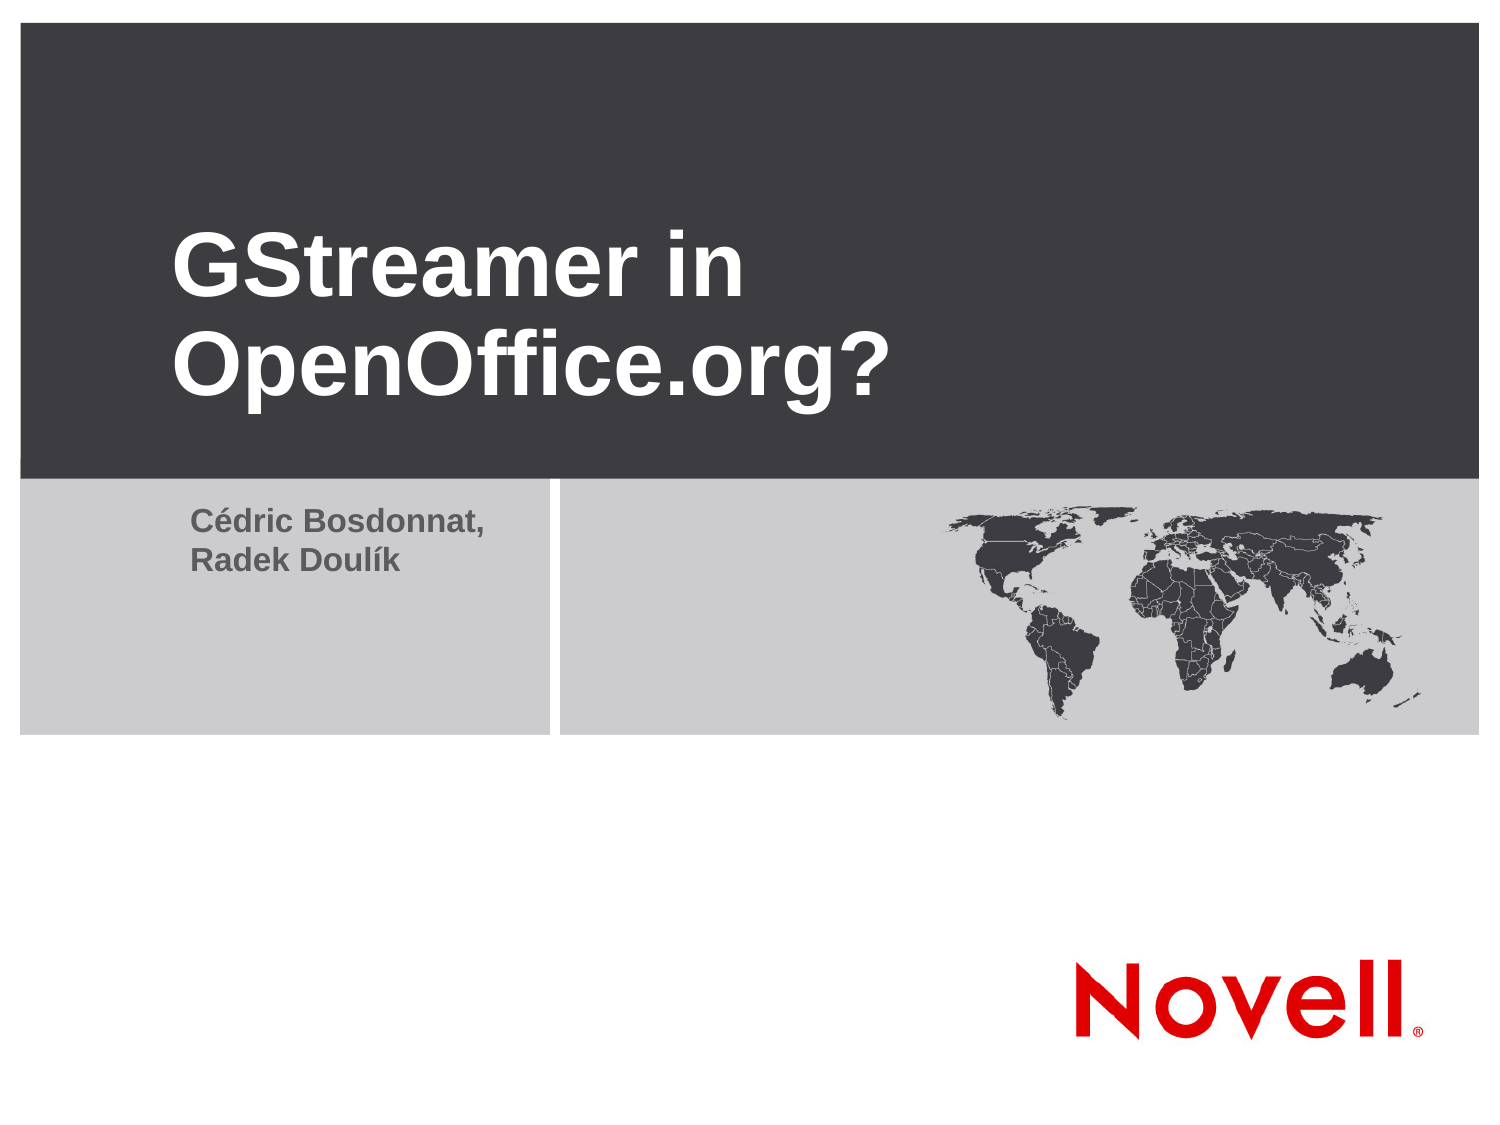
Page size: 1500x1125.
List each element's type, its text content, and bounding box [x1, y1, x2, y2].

picture [20, 479, 550, 735]
picture [1066, 951, 1430, 1047]
title GStreamer in OpenOffice.org? [156, 164, 1470, 415]
picture [560, 479, 1479, 735]
subtitle Cédric Bosdonnat, Radek Doulík [156, 501, 513, 672]
